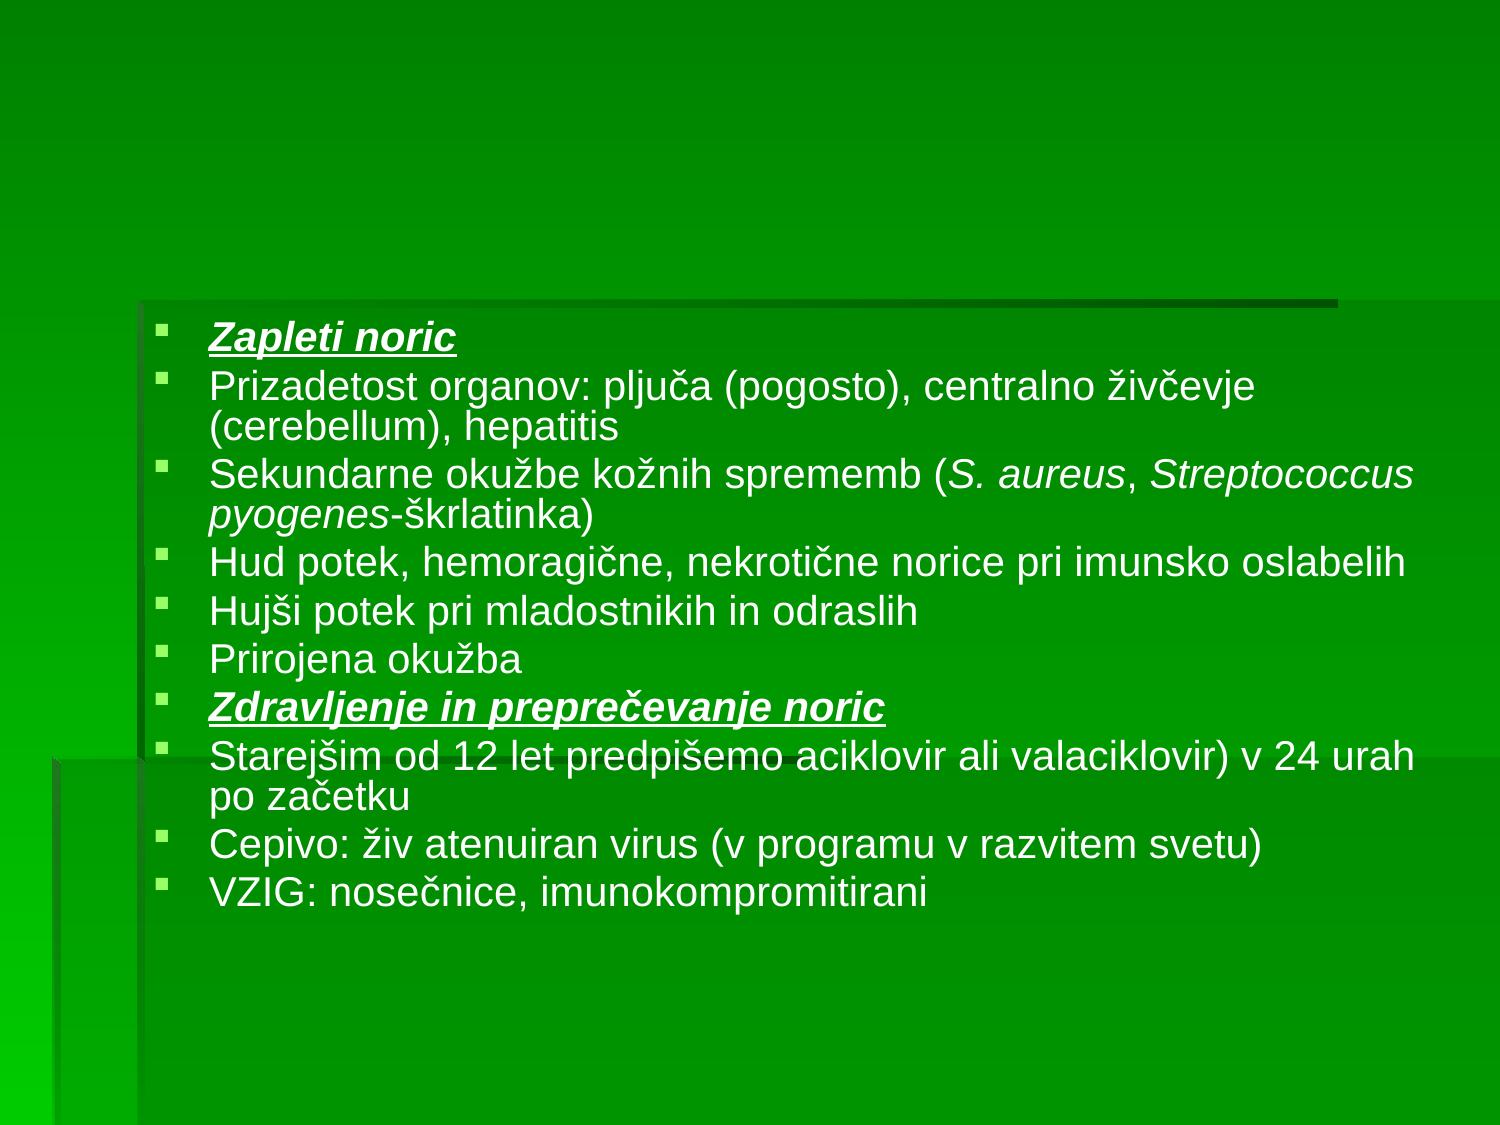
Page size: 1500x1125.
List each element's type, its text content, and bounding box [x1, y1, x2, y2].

list Zapleti noric Prizadetost organov: pljuča (pogosto), centralno živčevje (cerebellum), hepatitis Sekundarne okužbe kožnih sprememb (S. aureus, Streptococcus pyogenes-škrlatinka) Hud potek, hemoragične, nekrotične norice pri imunsko oslabelih Hujši potek pri mladostnikih in odraslih Prirojena okužba Zdravljenje in preprečevanje noric Starejšim od 12 let predpišemo aciklovir ali valaciklovir) v 24 urah po začetku Cepivo: živ atenuiran virus (v programu v razvitem svetu) VZIG: nosečnice, imunokompromitirani [137, 312, 1451, 1000]
